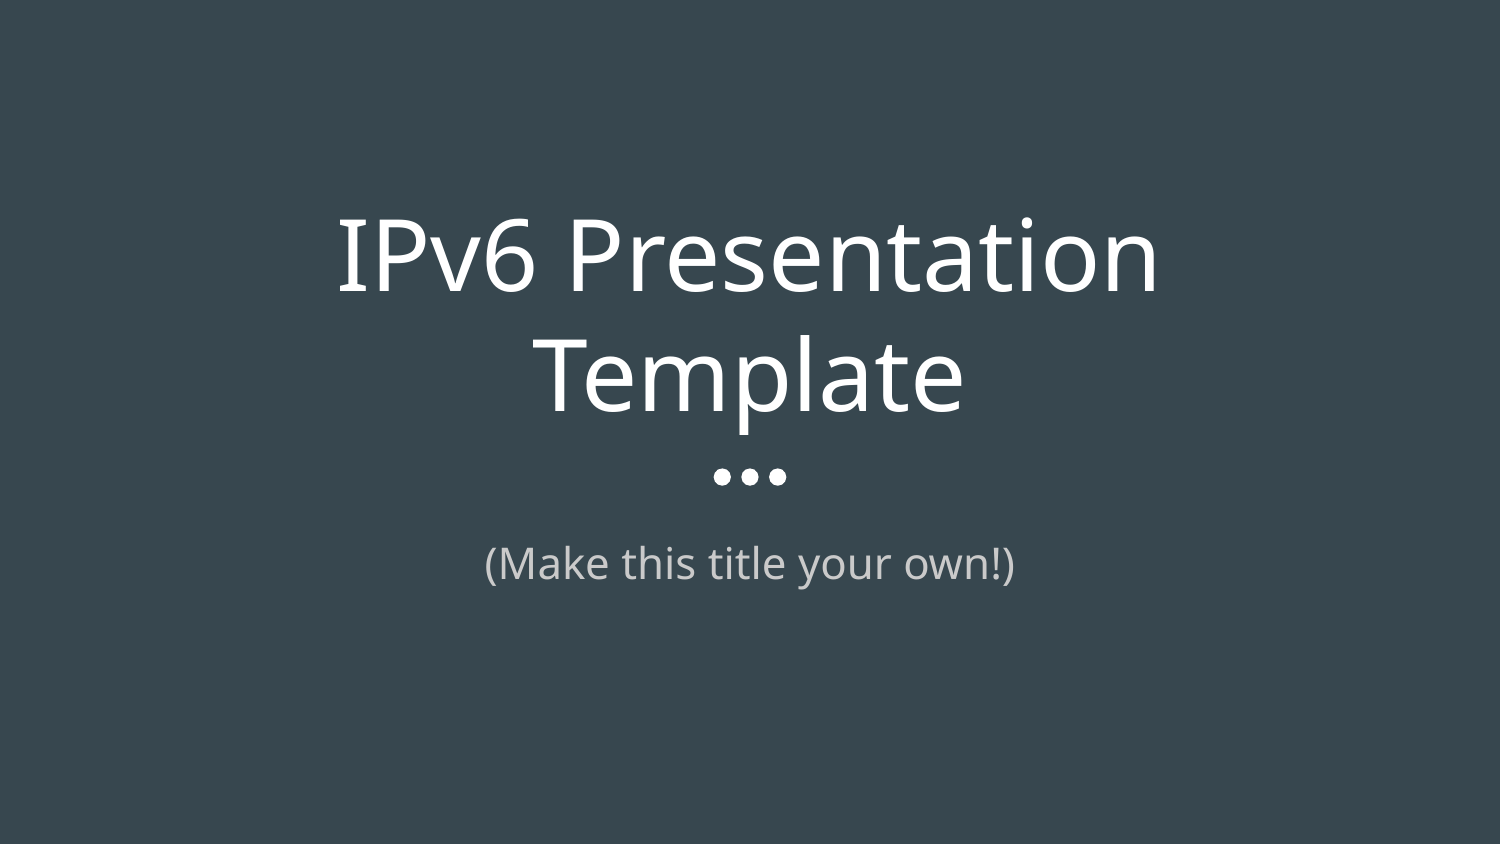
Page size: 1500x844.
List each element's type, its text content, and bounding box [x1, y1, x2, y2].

title IPv6 Presentation Template [110, 162, 1390, 447]
subtitle (Make this title your own!) [110, 520, 1390, 651]
